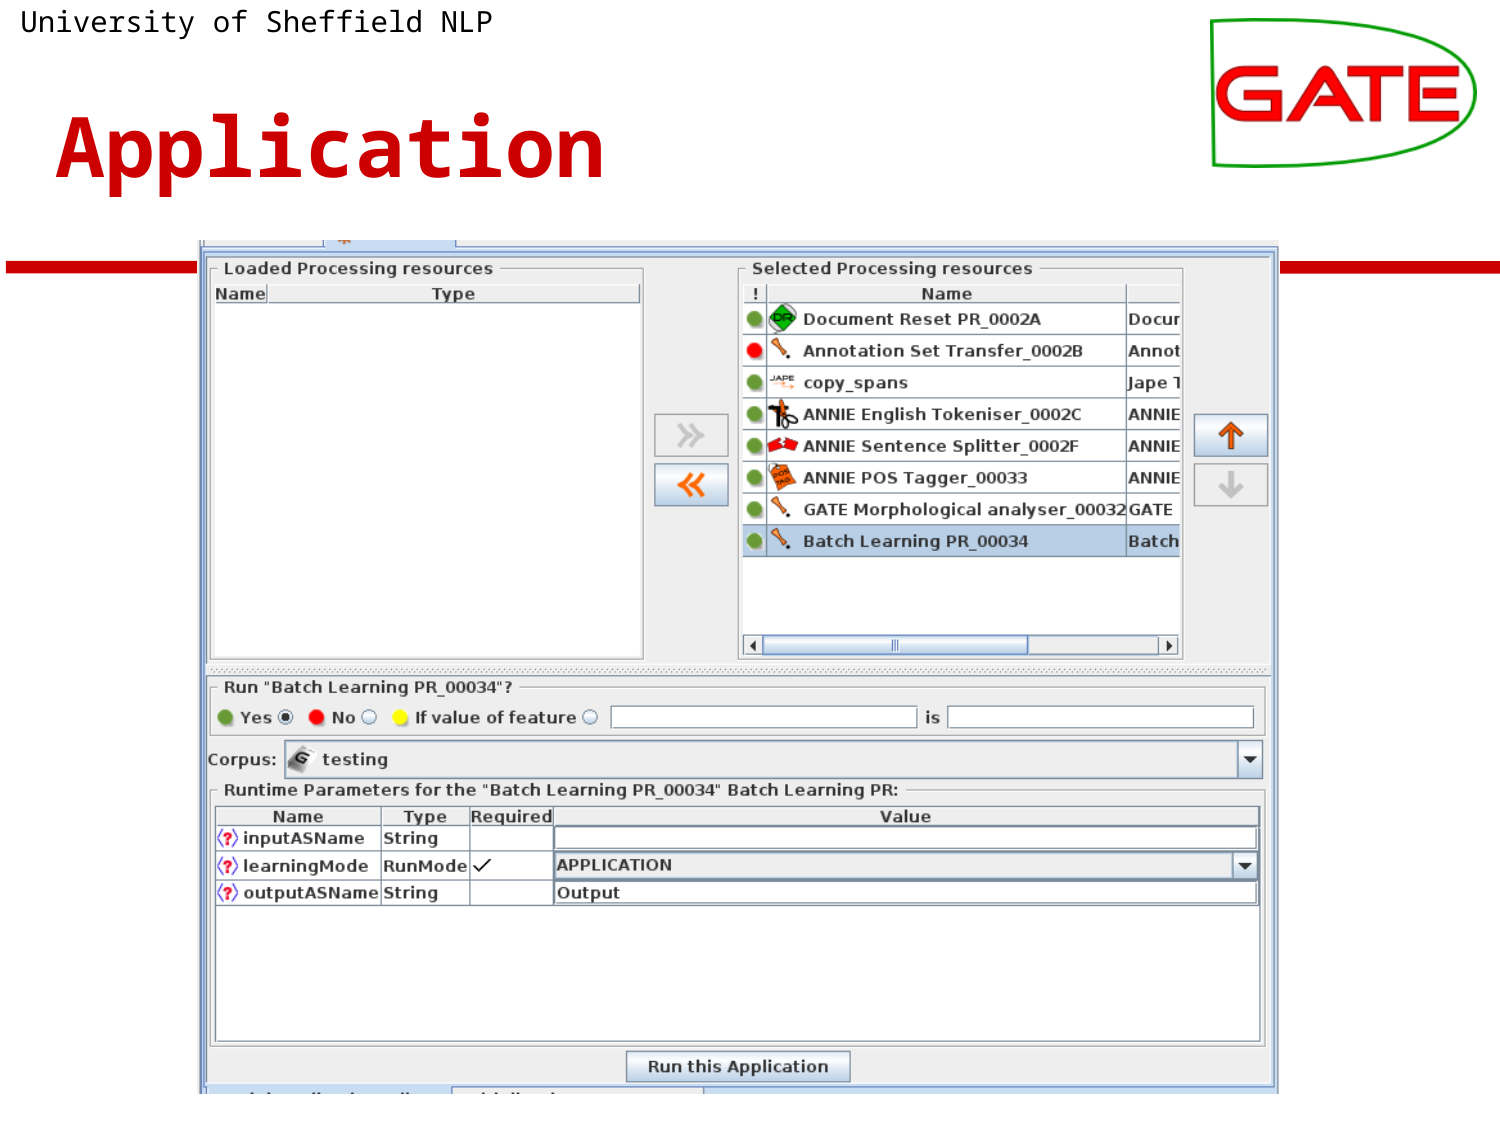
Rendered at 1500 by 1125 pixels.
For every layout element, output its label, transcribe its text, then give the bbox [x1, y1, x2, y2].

title Application [41, 37, 1391, 254]
picture [197, 240, 1280, 1094]
picture [1210, 18, 1477, 168]
